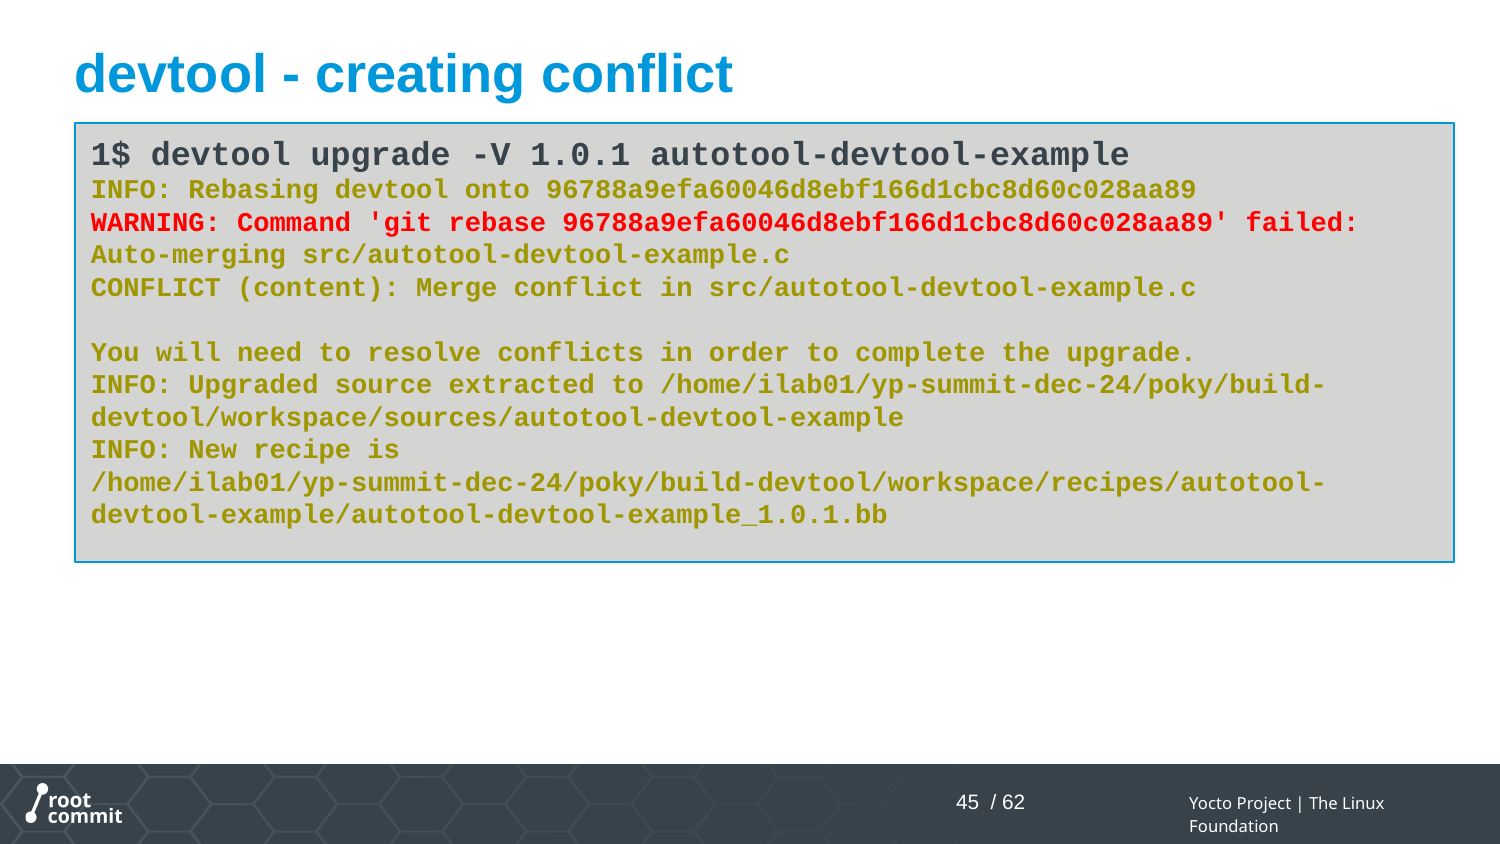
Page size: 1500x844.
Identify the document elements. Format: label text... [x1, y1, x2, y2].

text_box devtool - creating conflict [74, 50, 1424, 159]
picture [0, 0, 1500, 844]
text_box 1$ devtool upgrade -V 1.0.1 autotool-devtool-example INFO: Rebasing devtool onto 96788a9efa60046d8ebf166d1cbc8d60c028aa89 WARNING: Command 'git rebase 96788a9efa60046d8ebf166d1cbc8d60c028aa89' failed: Auto-merging src/autotool-devtool-example.c CONFLICT (content): Merge conflict in src/autotool-devtool-example.c You will need to resolve conflicts in order to complete the upgrade. INFO: Upgraded source extracted to /home/ilab01/yp-summit-dec-24/poky/build-devtool/workspace/sources/autotool-devtool-example INFO: New recipe is /home/ilab01/yp-summit-dec-24/poky/build-devtool/workspace/recipes/autotool-devtool-example/autotool-devtool-example_1.0.1.bb [75, 123, 1455, 563]
